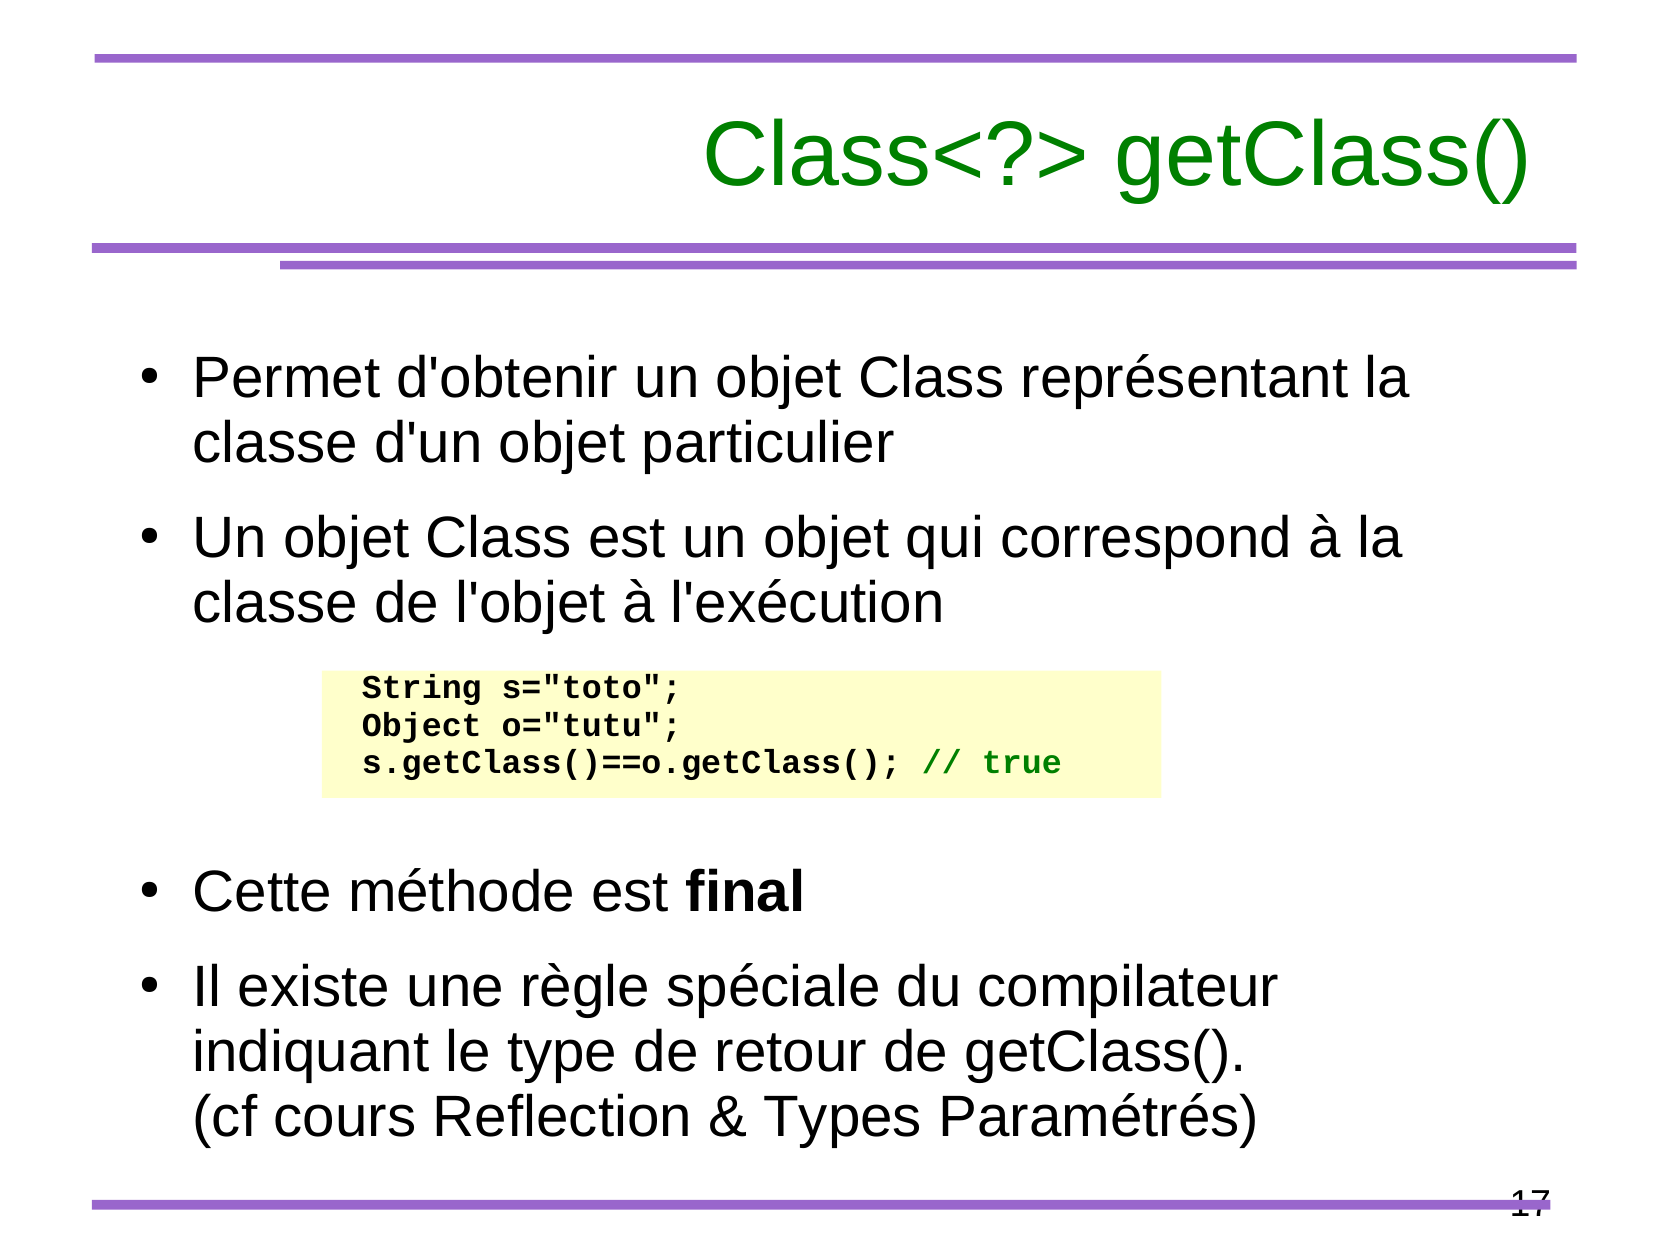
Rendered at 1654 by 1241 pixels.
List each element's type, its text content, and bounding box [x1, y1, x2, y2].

text_box String s="toto"; Object o="tutu"; s.getClass()==o.getClass(); // true [321, 670, 1162, 798]
title Class<?> getClass() [121, 49, 1534, 257]
list Permet d'obtenir un objet Class représentant la classe d'un objet particulier Un objet Class est un objet qui correspond à la classe de l'objet à l'exécution Cette méthode est final Il existe une règle spéciale du compilateur indiquant le type de retour de getClass(). (cf cours Reflection & Types Paramétrés) [121, 344, 1534, 1149]
